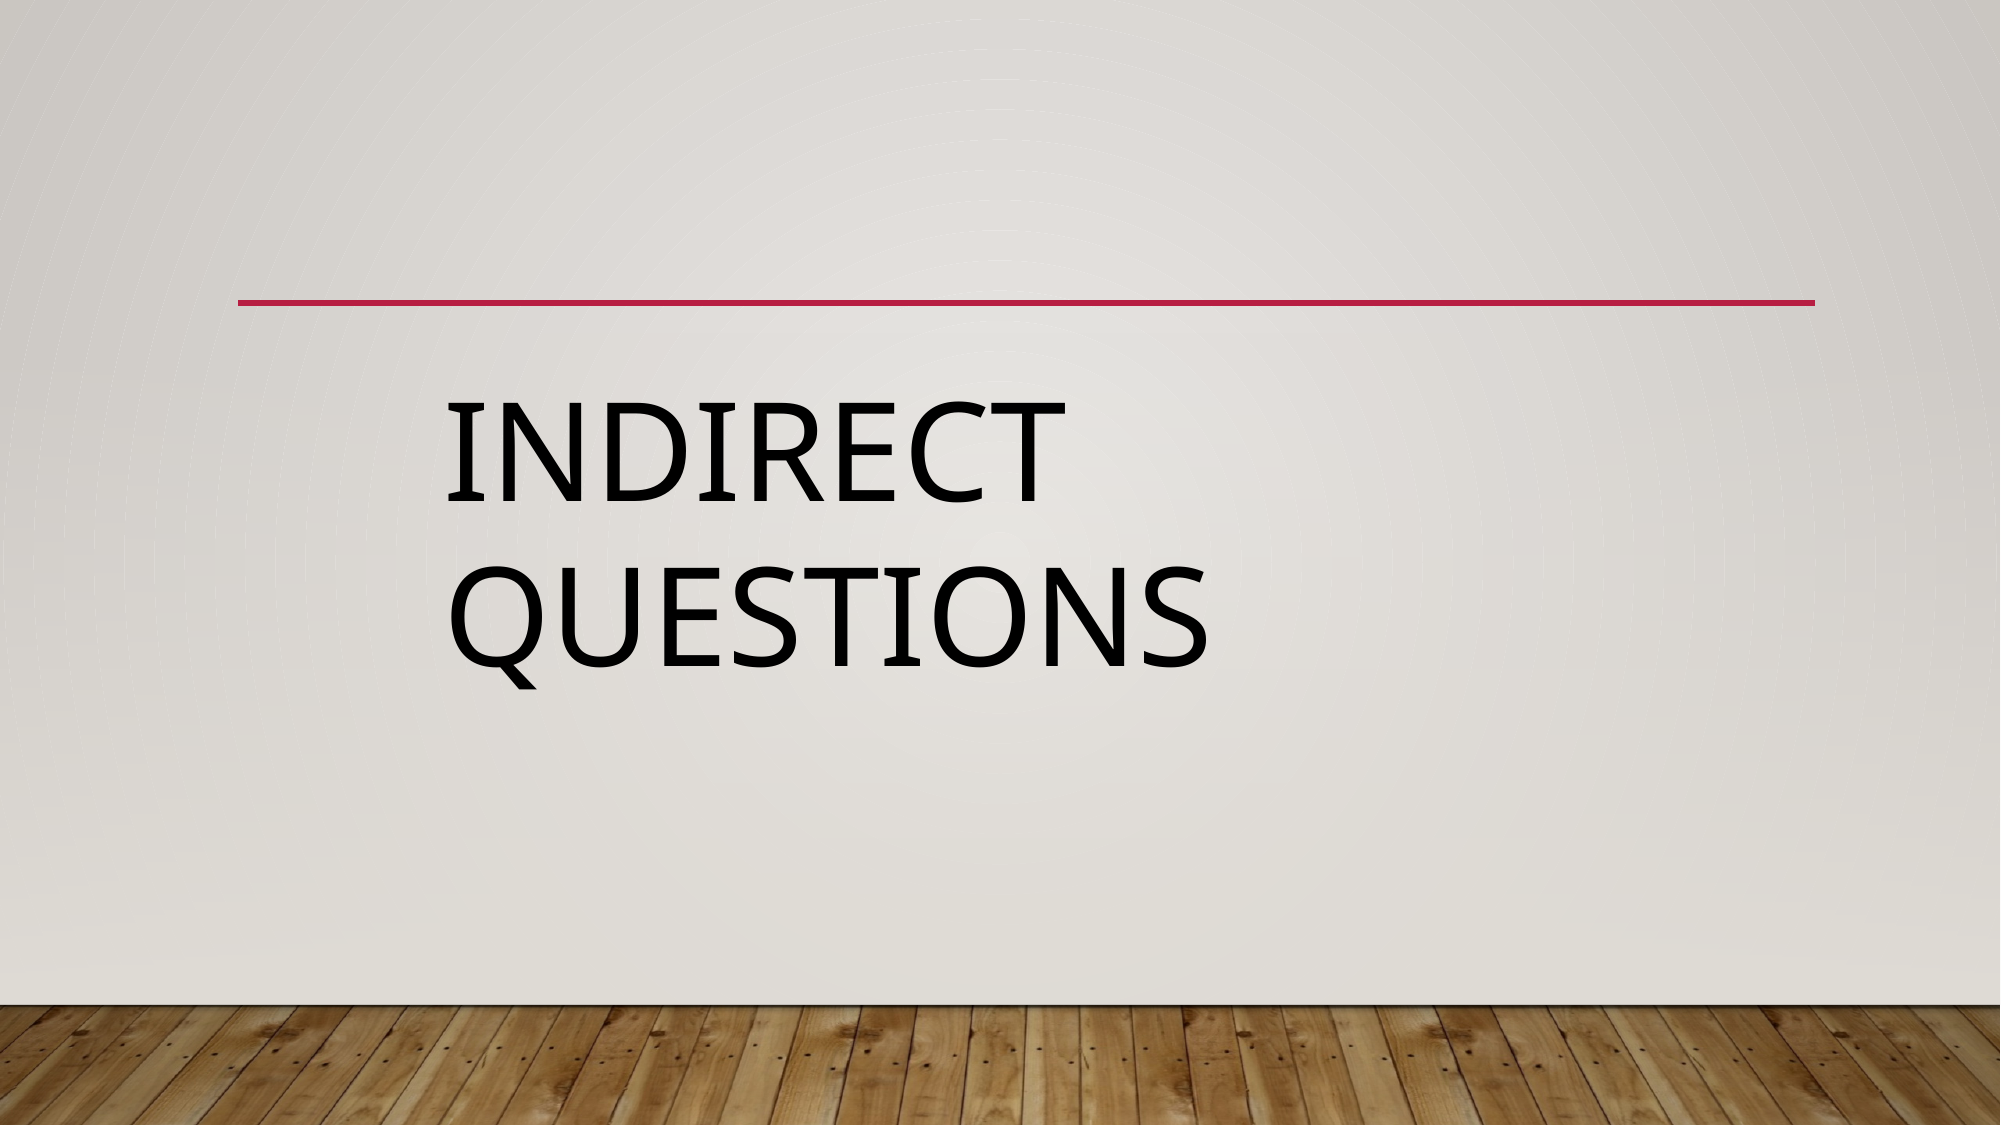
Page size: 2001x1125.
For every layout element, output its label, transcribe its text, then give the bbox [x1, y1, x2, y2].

picture [0, 1005, 2000, 1125]
text_box INDIRECT QUESTIONS [428, 356, 1785, 702]
